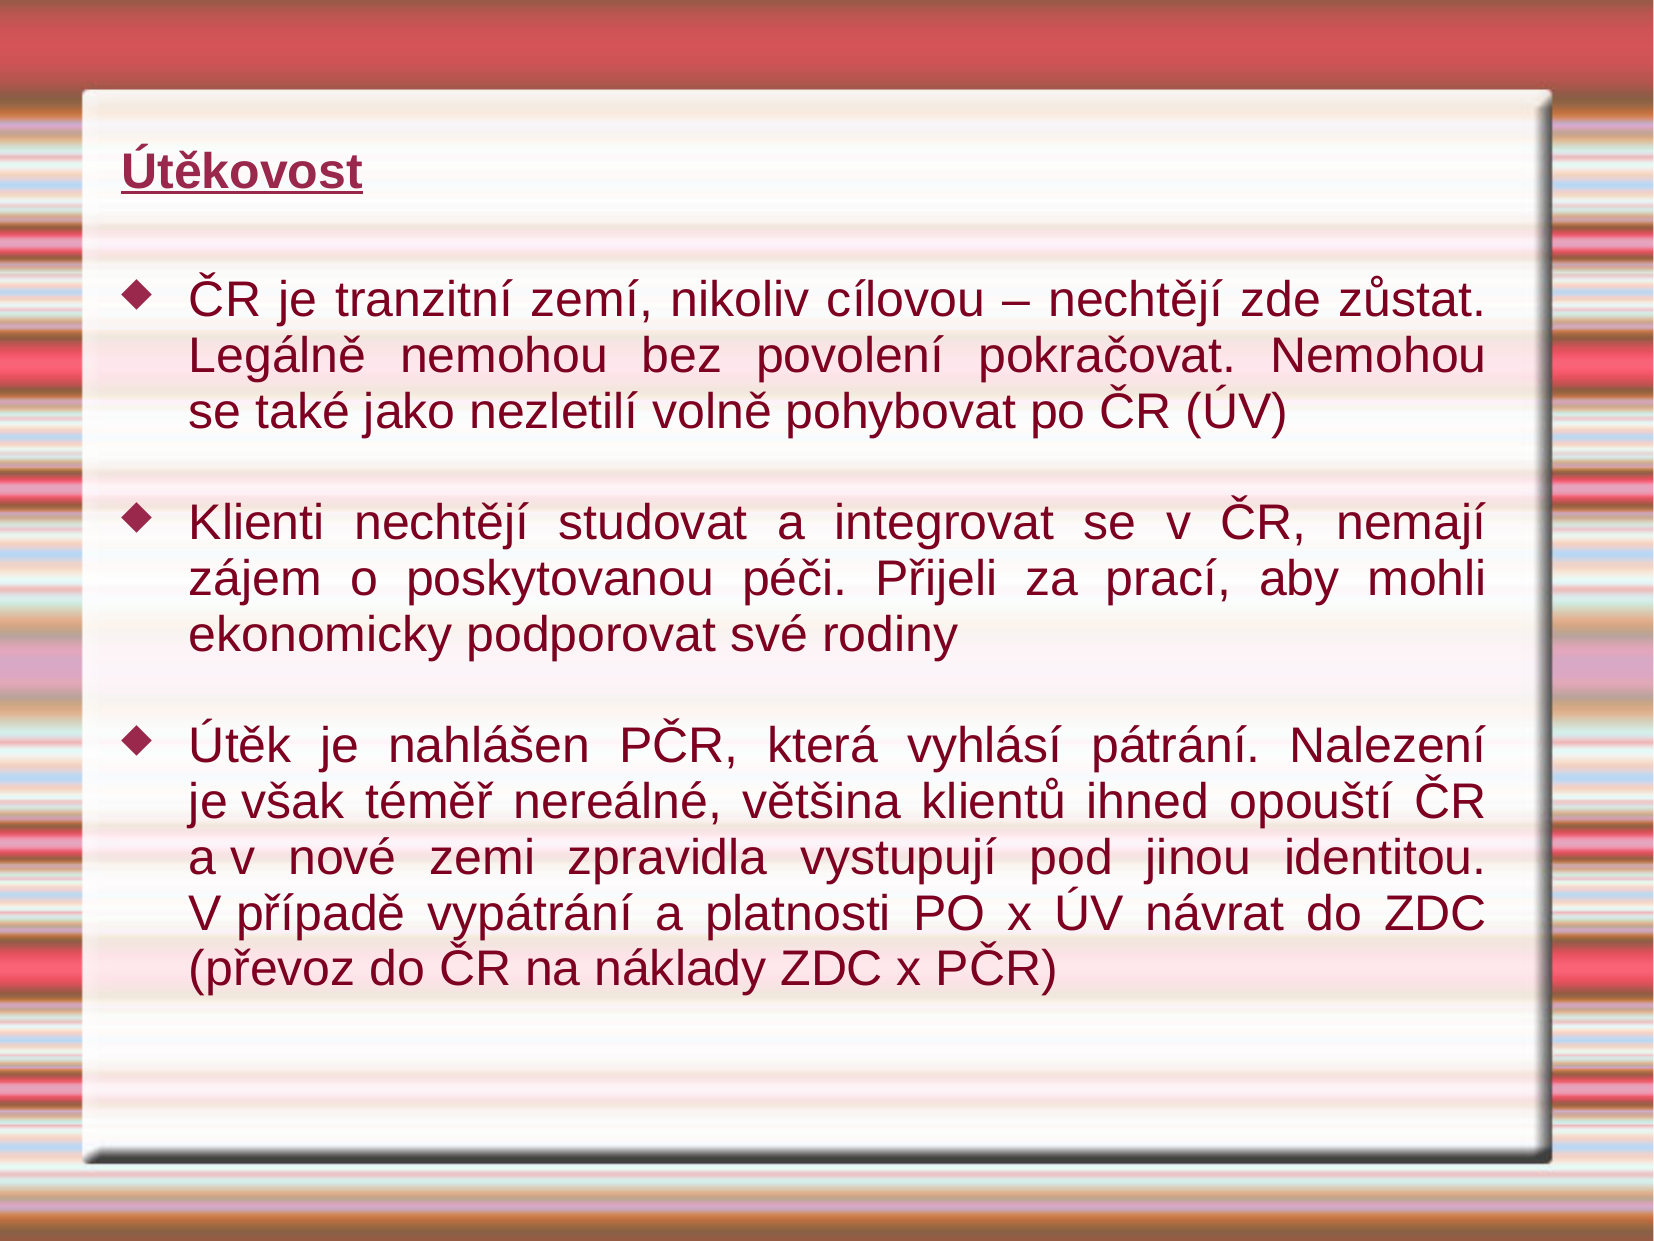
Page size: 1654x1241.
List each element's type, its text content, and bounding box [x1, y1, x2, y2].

picture [0, 0, 1654, 1241]
list ČR je tranzitní zemí, nikoliv cílovou – nechtějí zde zůstat. Legálně nemohou bez povolení pokračovat. Nemohou se také jako nezletilí volně pohybovat po ČR (ÚV) Klienti nechtějí studovat a integrovat se v ČR, nemají zájem o poskytovanou péči. Přijeli za prací, aby mohli ekonomicky podporovat své rodiny Útěk je nahlášen PČR, která vyhlásí pátrání. Nalezení je však téměř nereálné, většina klientů ihned opouští ČR a v nové zemi zpravidla vystupují pod jinou identitou. V případě vypátrání a platnosti PO x ÚV návrat do ZDC (převoz do ČR na náklady ZDC x PČR) [106, 271, 1488, 1053]
title Útěkovost [121, 50, 1534, 237]
